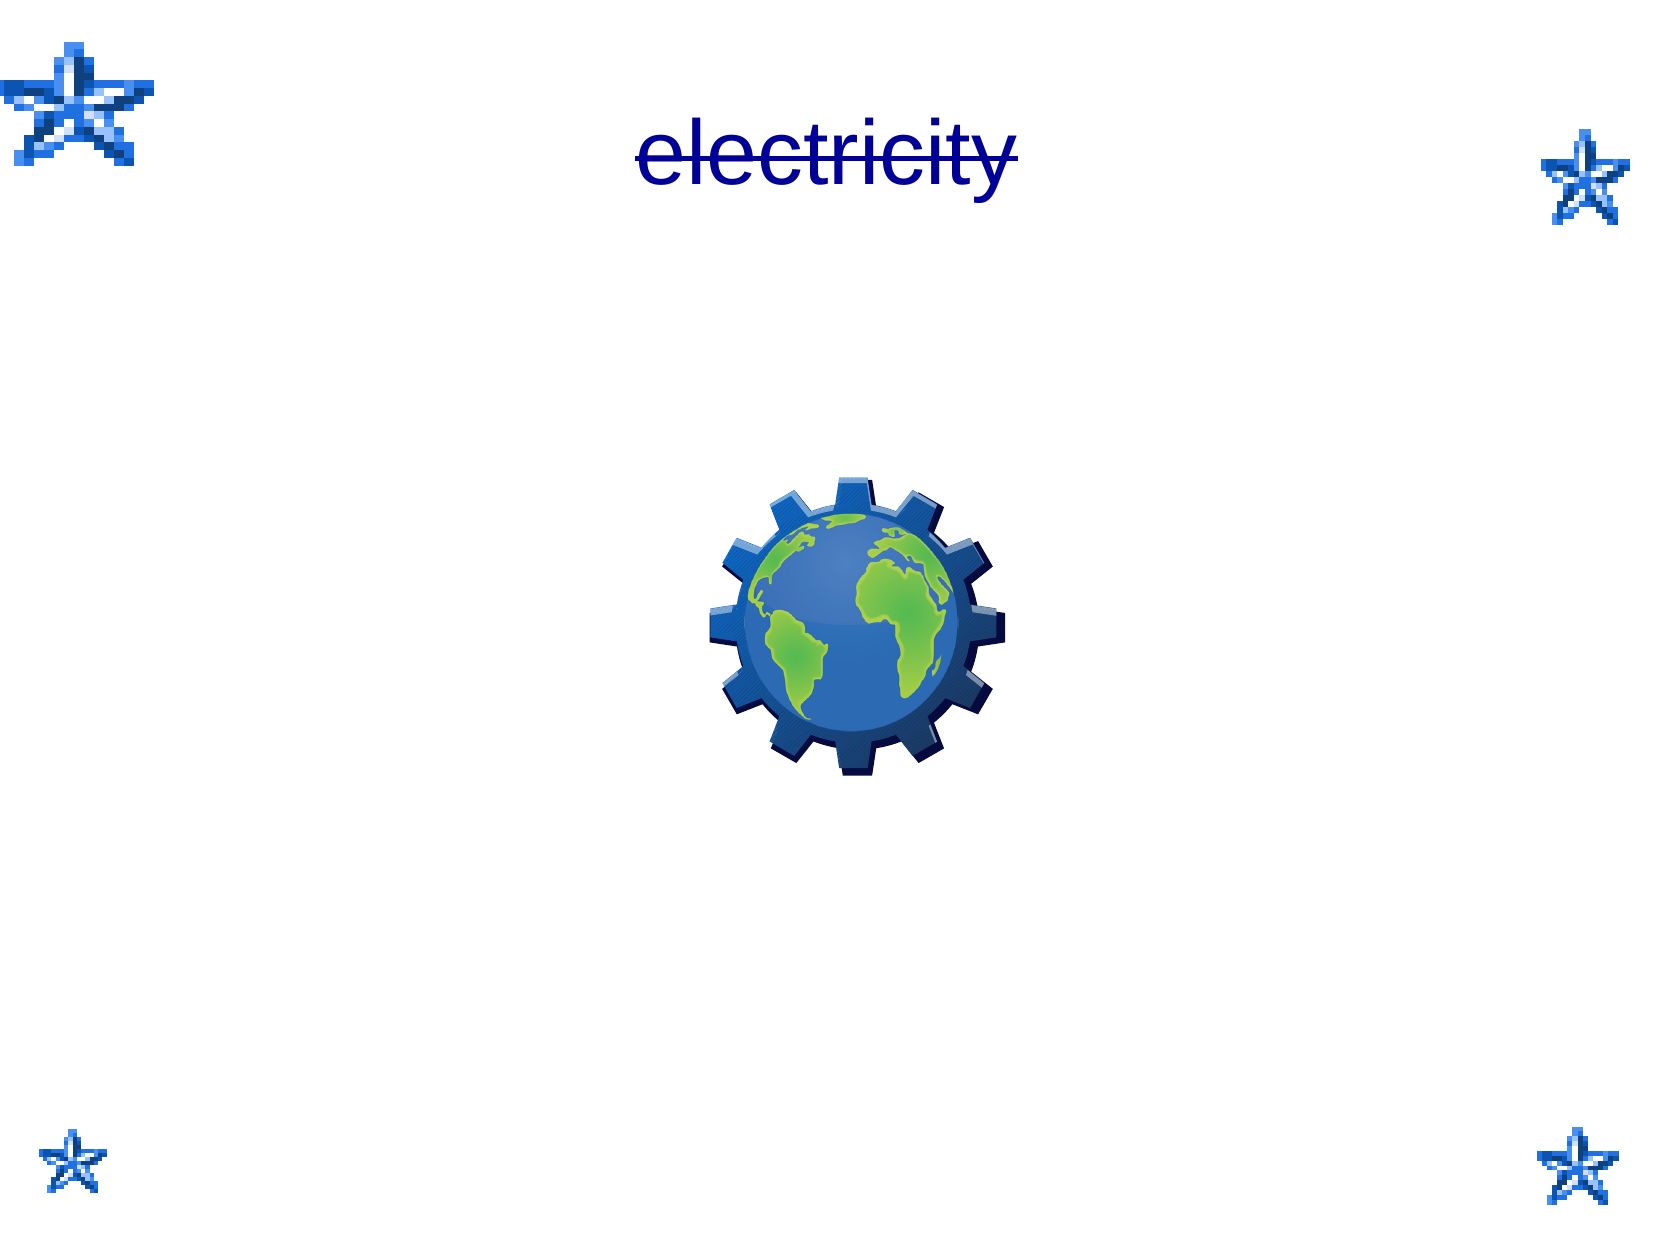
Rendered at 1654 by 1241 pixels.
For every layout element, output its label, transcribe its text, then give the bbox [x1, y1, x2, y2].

picture [694, 464, 1027, 795]
picture [1571, 129, 1630, 225]
picture [0, 42, 154, 166]
picture [39, 1129, 107, 1193]
picture [1537, 1127, 1619, 1205]
title electricity [82, 49, 1571, 257]
